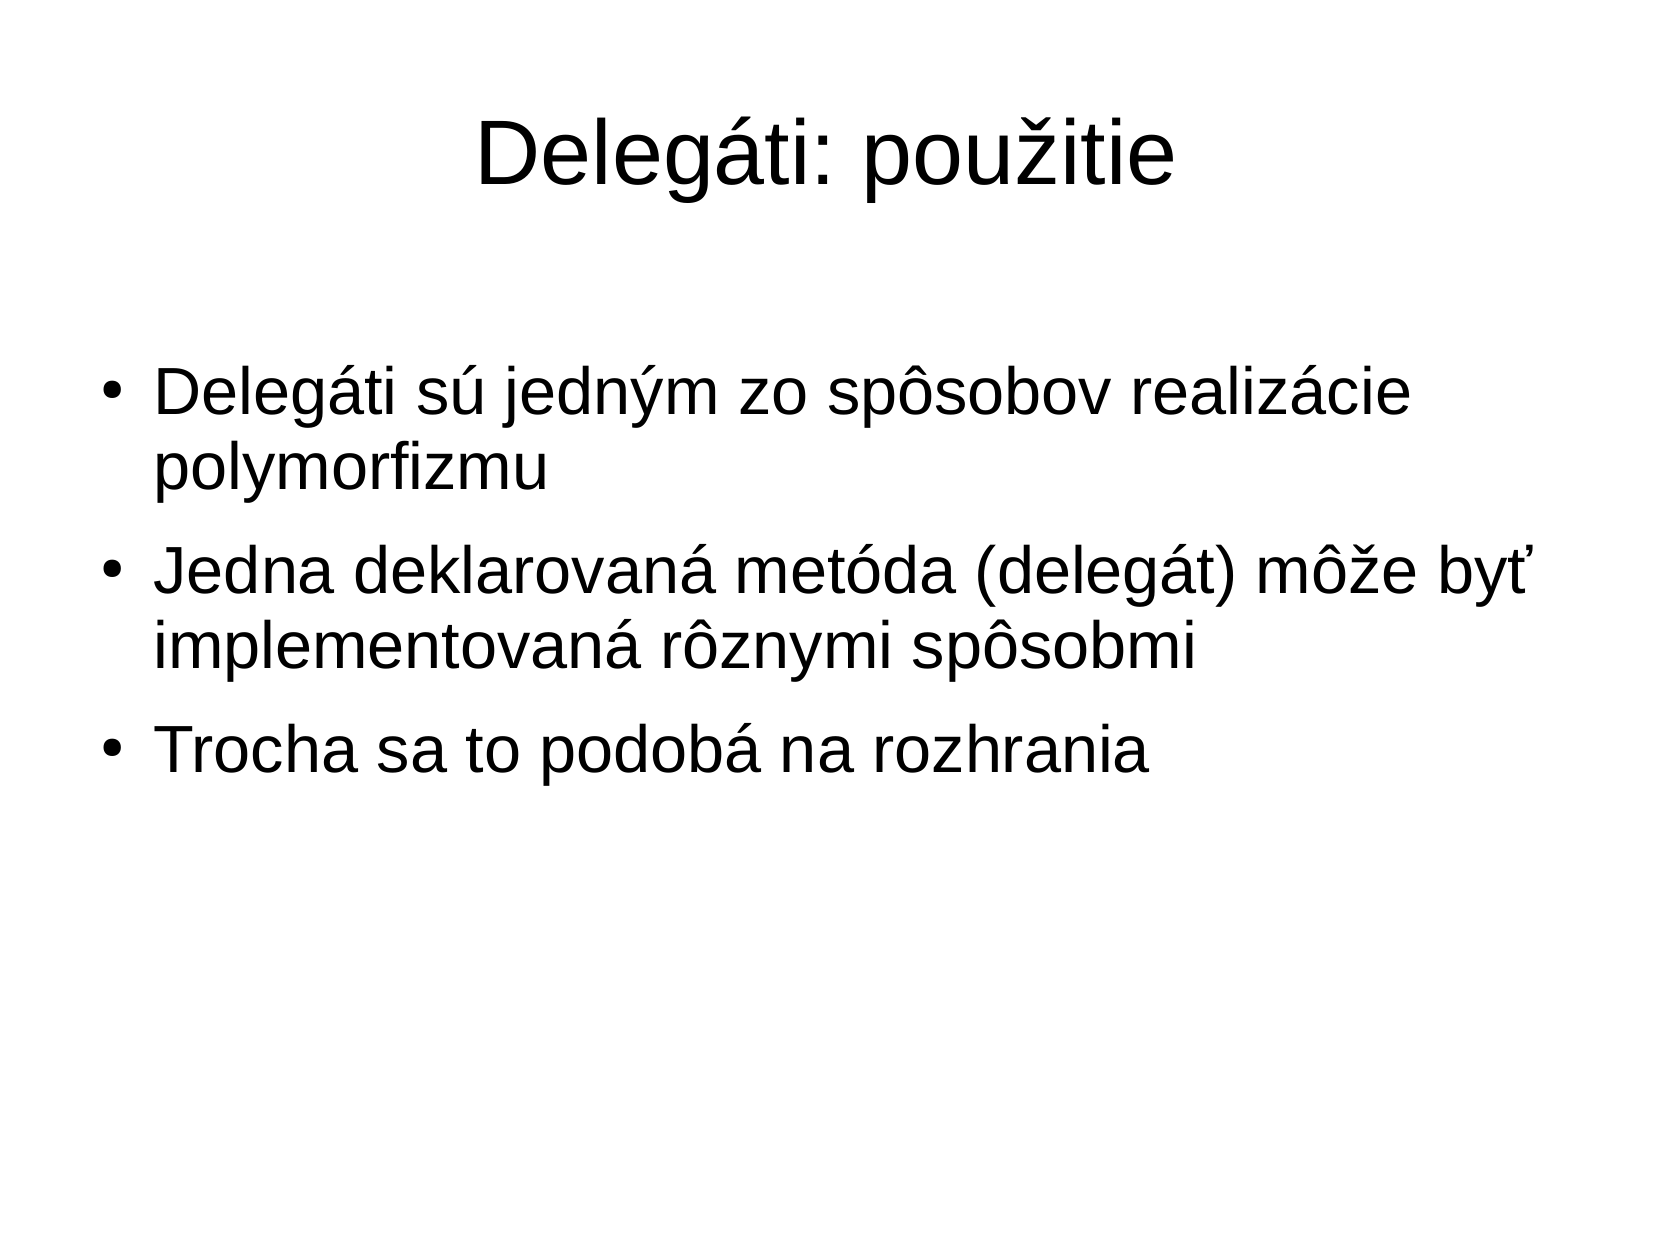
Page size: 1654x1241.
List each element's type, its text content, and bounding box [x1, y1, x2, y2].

list Delegáti sú jedným zo spôsobov realizácie polymorfizmu Jedna deklarovaná metóda (delegát) môže byť implementovaná rôznymi spôsobmi Trocha sa to podobá na rozhrania [82, 354, 1571, 1094]
title Delegáti: použitie [82, 56, 1571, 250]
